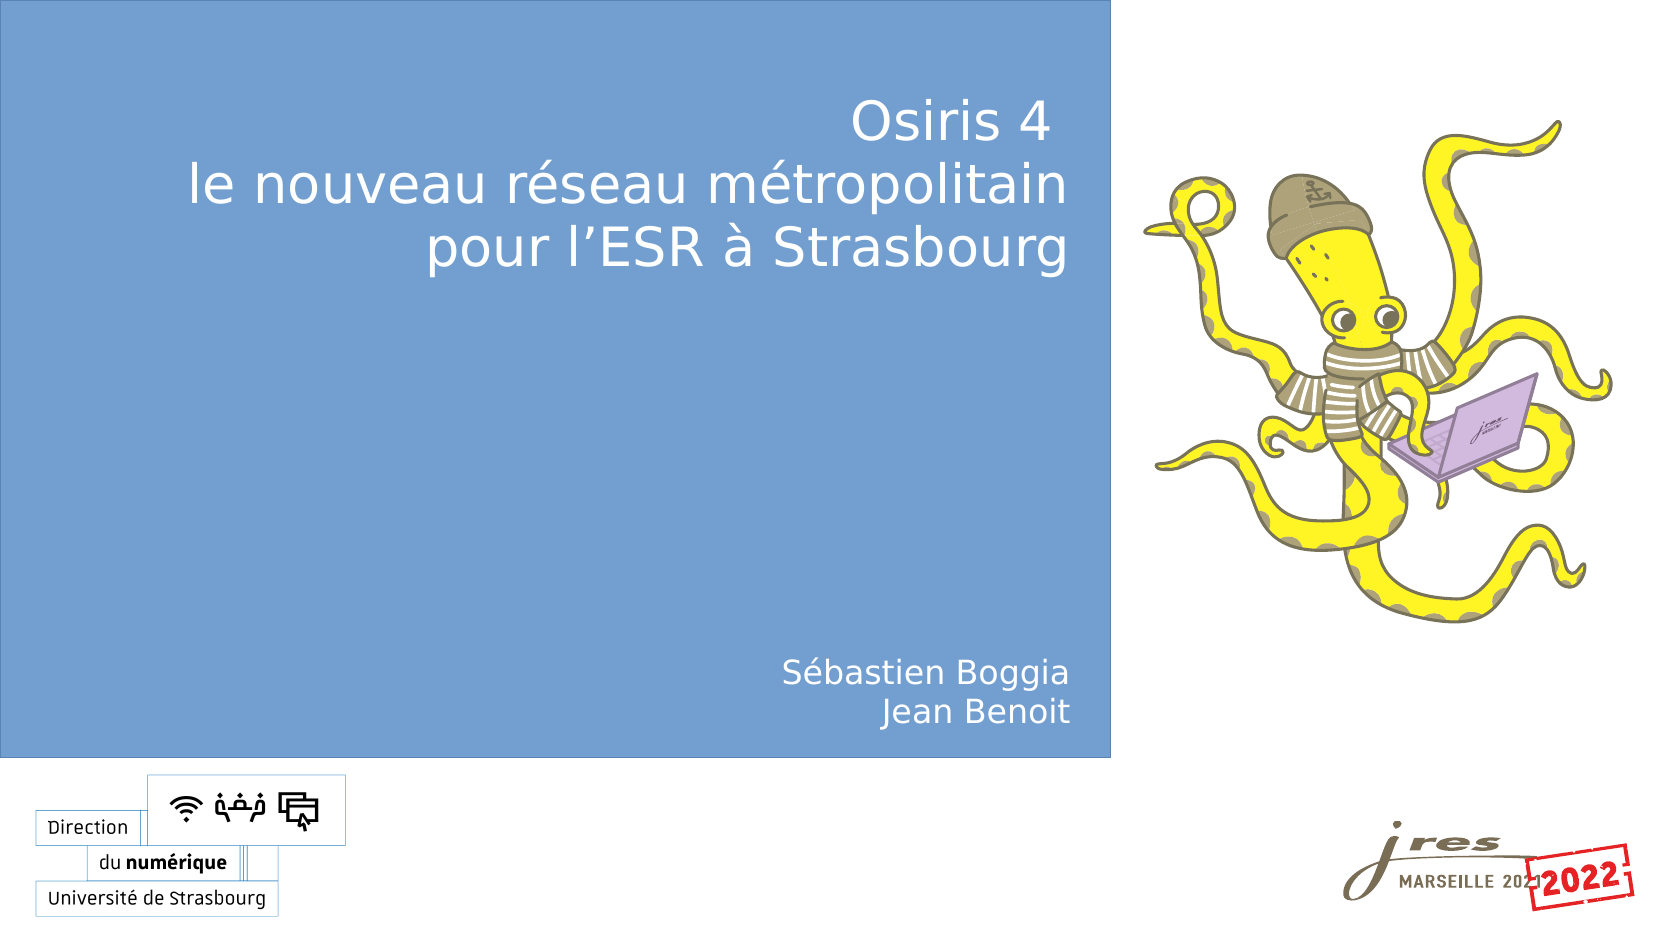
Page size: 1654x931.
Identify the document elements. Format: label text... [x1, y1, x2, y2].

picture [35, 774, 346, 917]
title Osiris 4 le nouveau réseau métropolitain pour l’ESR à Strasbourg Sébastien Boggia Jean Benoit [48, 93, 1071, 728]
